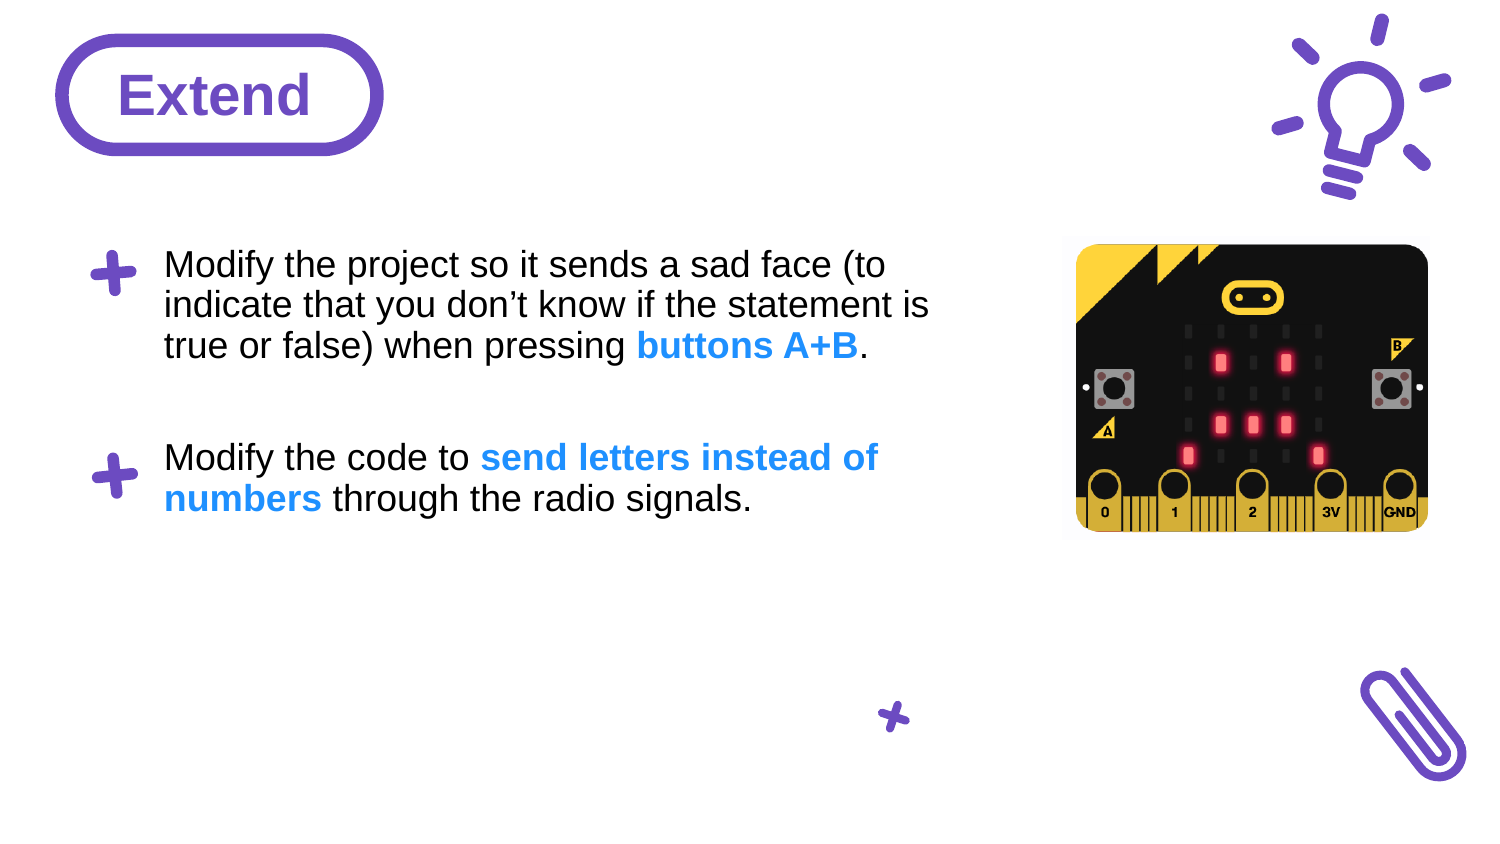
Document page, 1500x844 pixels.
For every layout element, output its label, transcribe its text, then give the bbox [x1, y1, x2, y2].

text_box Modify the project so it sends a sad face (to indicate that you don’t know if the statement is true or false) when pressing buttons A+B. Modify the code to send letters instead of numbers through the radio signals. [148, 237, 1004, 639]
picture [1263, 1, 1459, 212]
picture [87, 247, 140, 299]
picture [1062, 236, 1430, 540]
picture [1355, 651, 1474, 798]
title Extend [110, 48, 370, 142]
picture [88, 449, 142, 502]
picture [872, 695, 916, 739]
title Extend [110, 34, 397, 159]
